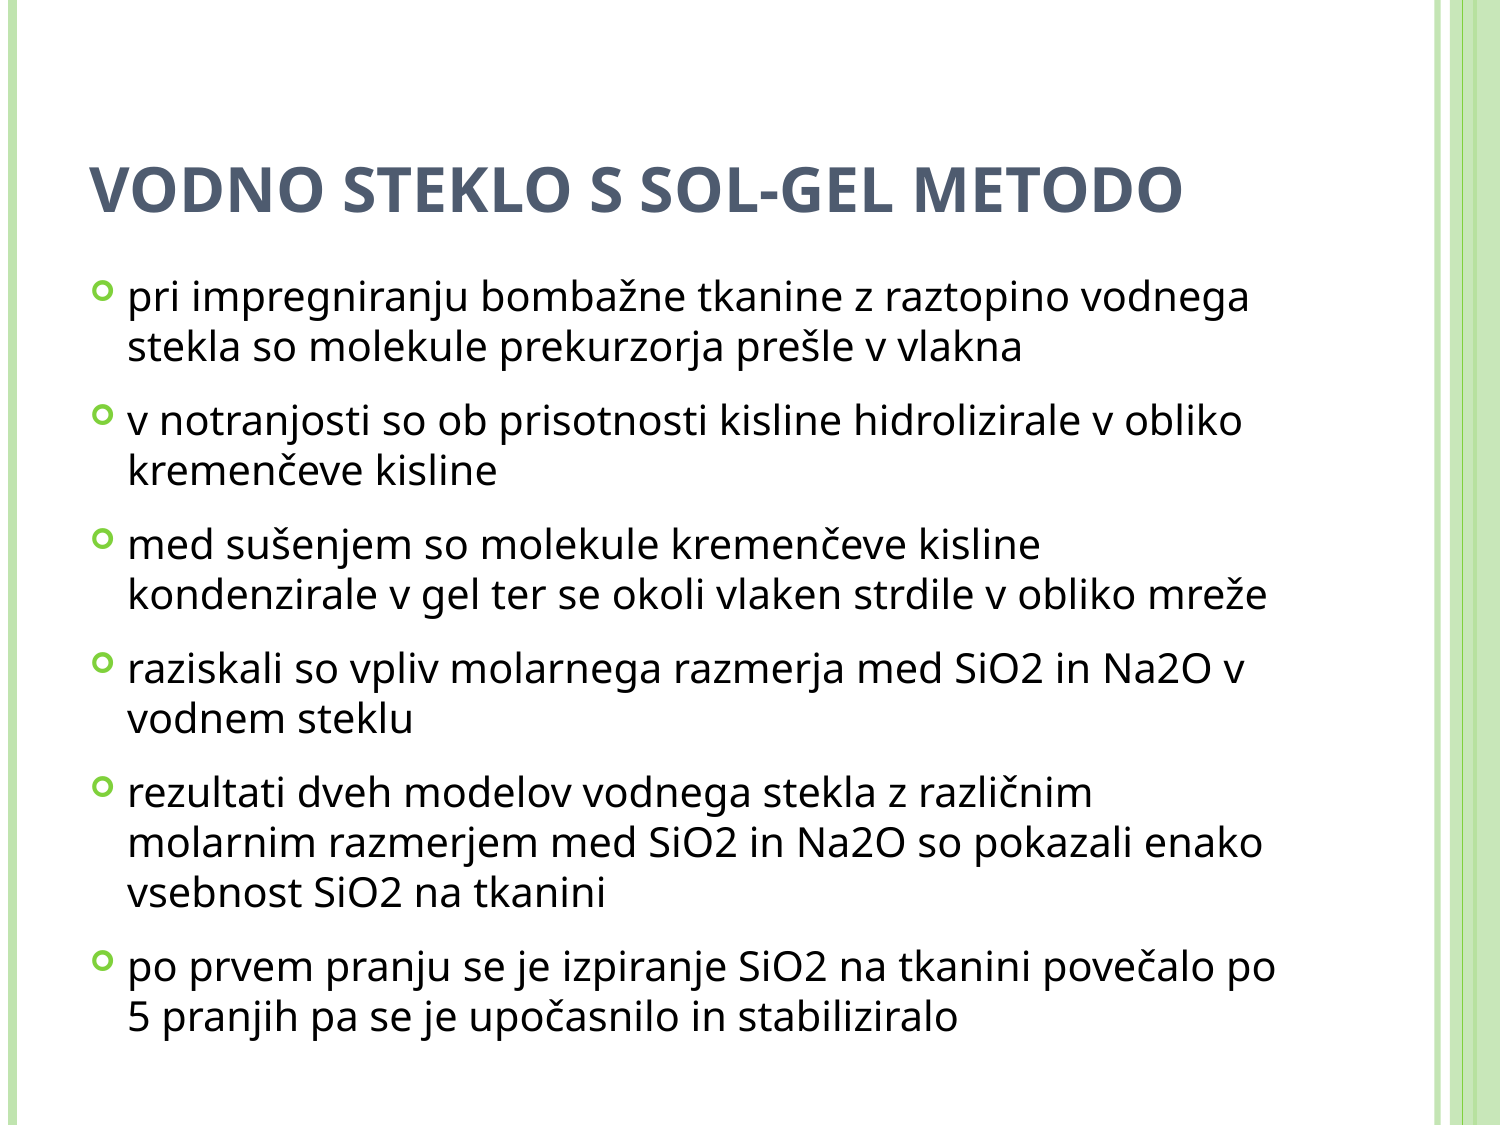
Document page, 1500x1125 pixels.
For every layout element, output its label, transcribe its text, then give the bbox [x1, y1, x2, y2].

list pri impregniranju bombažne tkanine z raztopino vodnega stekla so molekule prekurzorja prešle v vlakna v notranjosti so ob prisotnosti kisline hidrolizirale v obliko kremenčeve kisline med sušenjem so molekule kremenčeve kisline kondenzirale v gel ter se okoli vlaken strdile v obliko mreže raziskali so vpliv molarnega razmerja med SiO2 in Na2O v vodnem steklu rezultati dveh modelov vodnega stekla z različnim molarnim razmerjem med SiO2 in Na2O so pokazali enako vsebnost SiO2 na tkanini po prvem pranju se je izpiranje SiO2 na tkanini povečalo po 5 pranjih pa se je upočasnilo in stabiliziralo [75, 262, 1300, 1062]
title VODNO STEKLO S SOL-GEL METODO [75, 45, 1388, 233]
